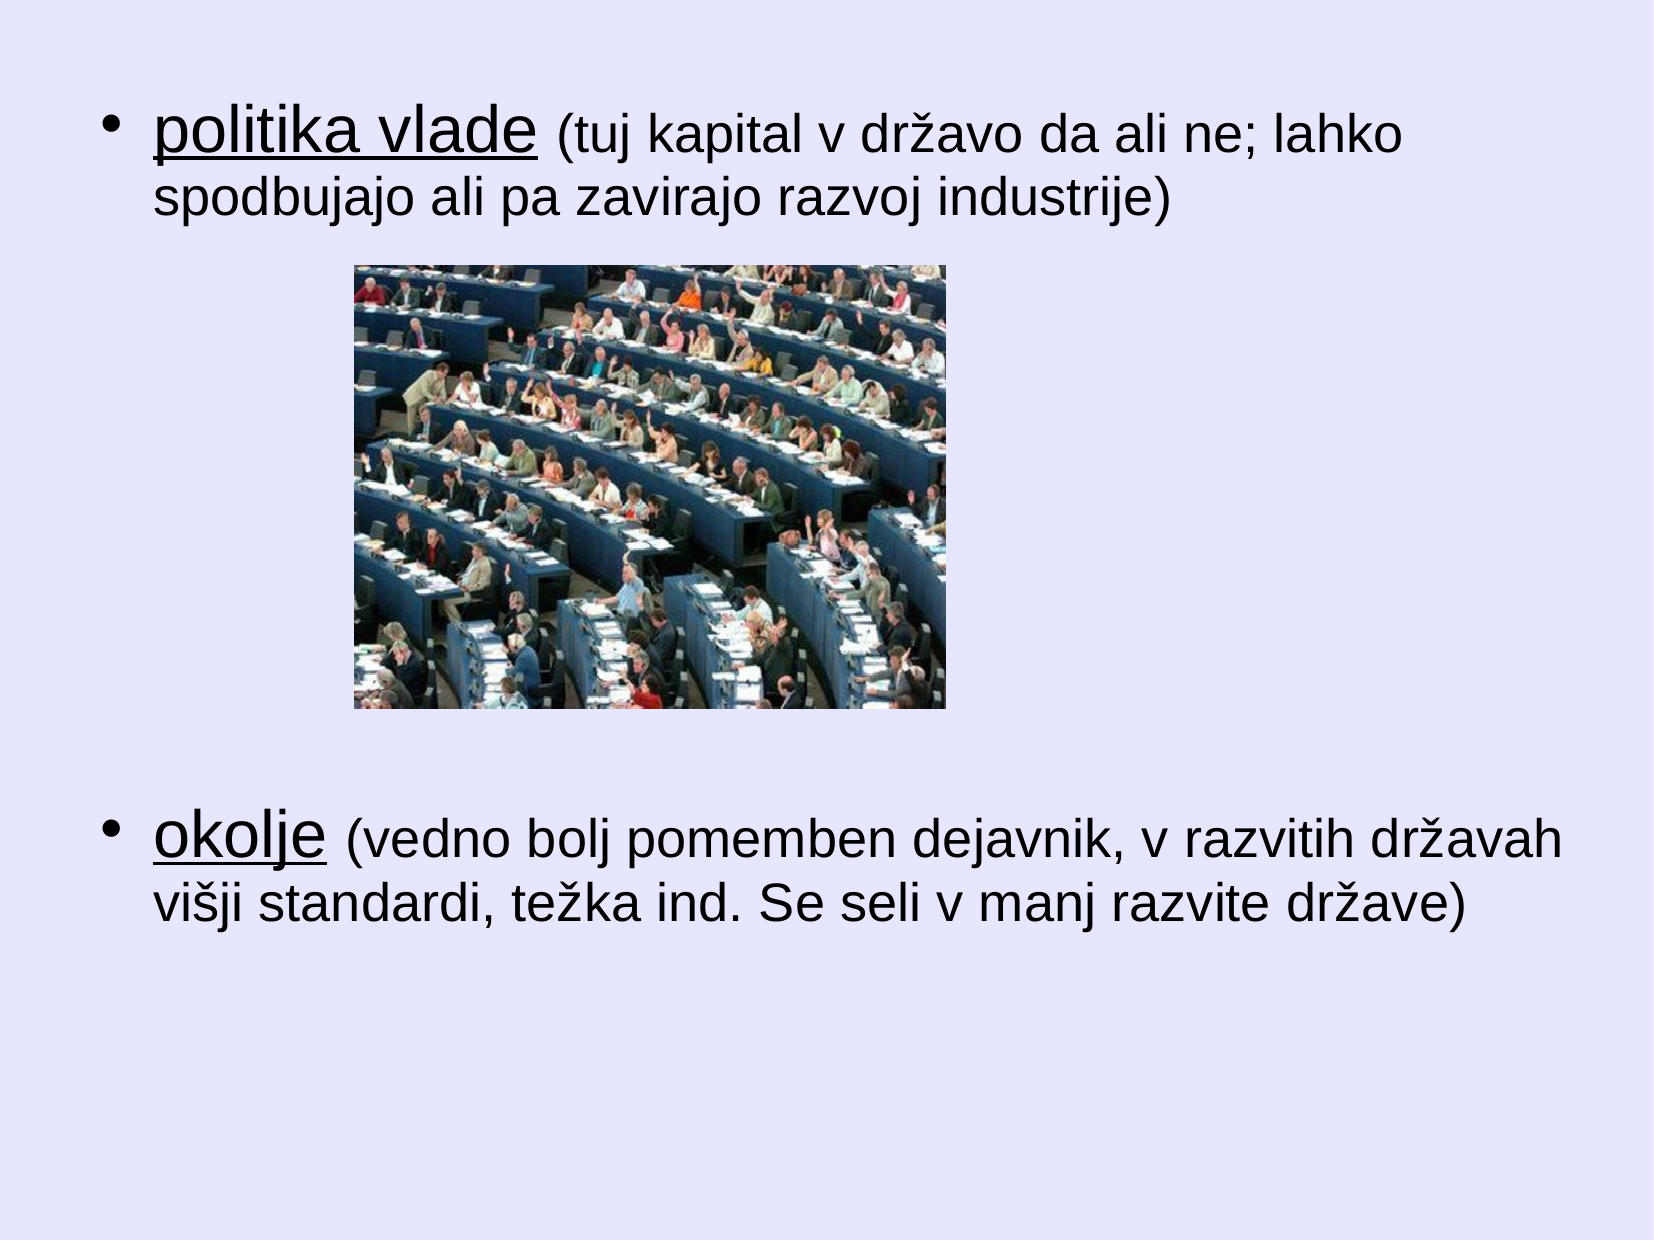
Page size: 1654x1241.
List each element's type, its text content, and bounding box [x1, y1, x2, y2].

list politika vlade (tuj kapital v državo da ali ne; lahko spodbujajo ali pa zavirajo razvoj industrije) okolje (vedno bolj pomemben dejavnik, v razvitih državah višji standardi, težka ind. Se seli v manj razvite države) [82, 88, 1571, 1110]
picture [354, 265, 946, 709]
